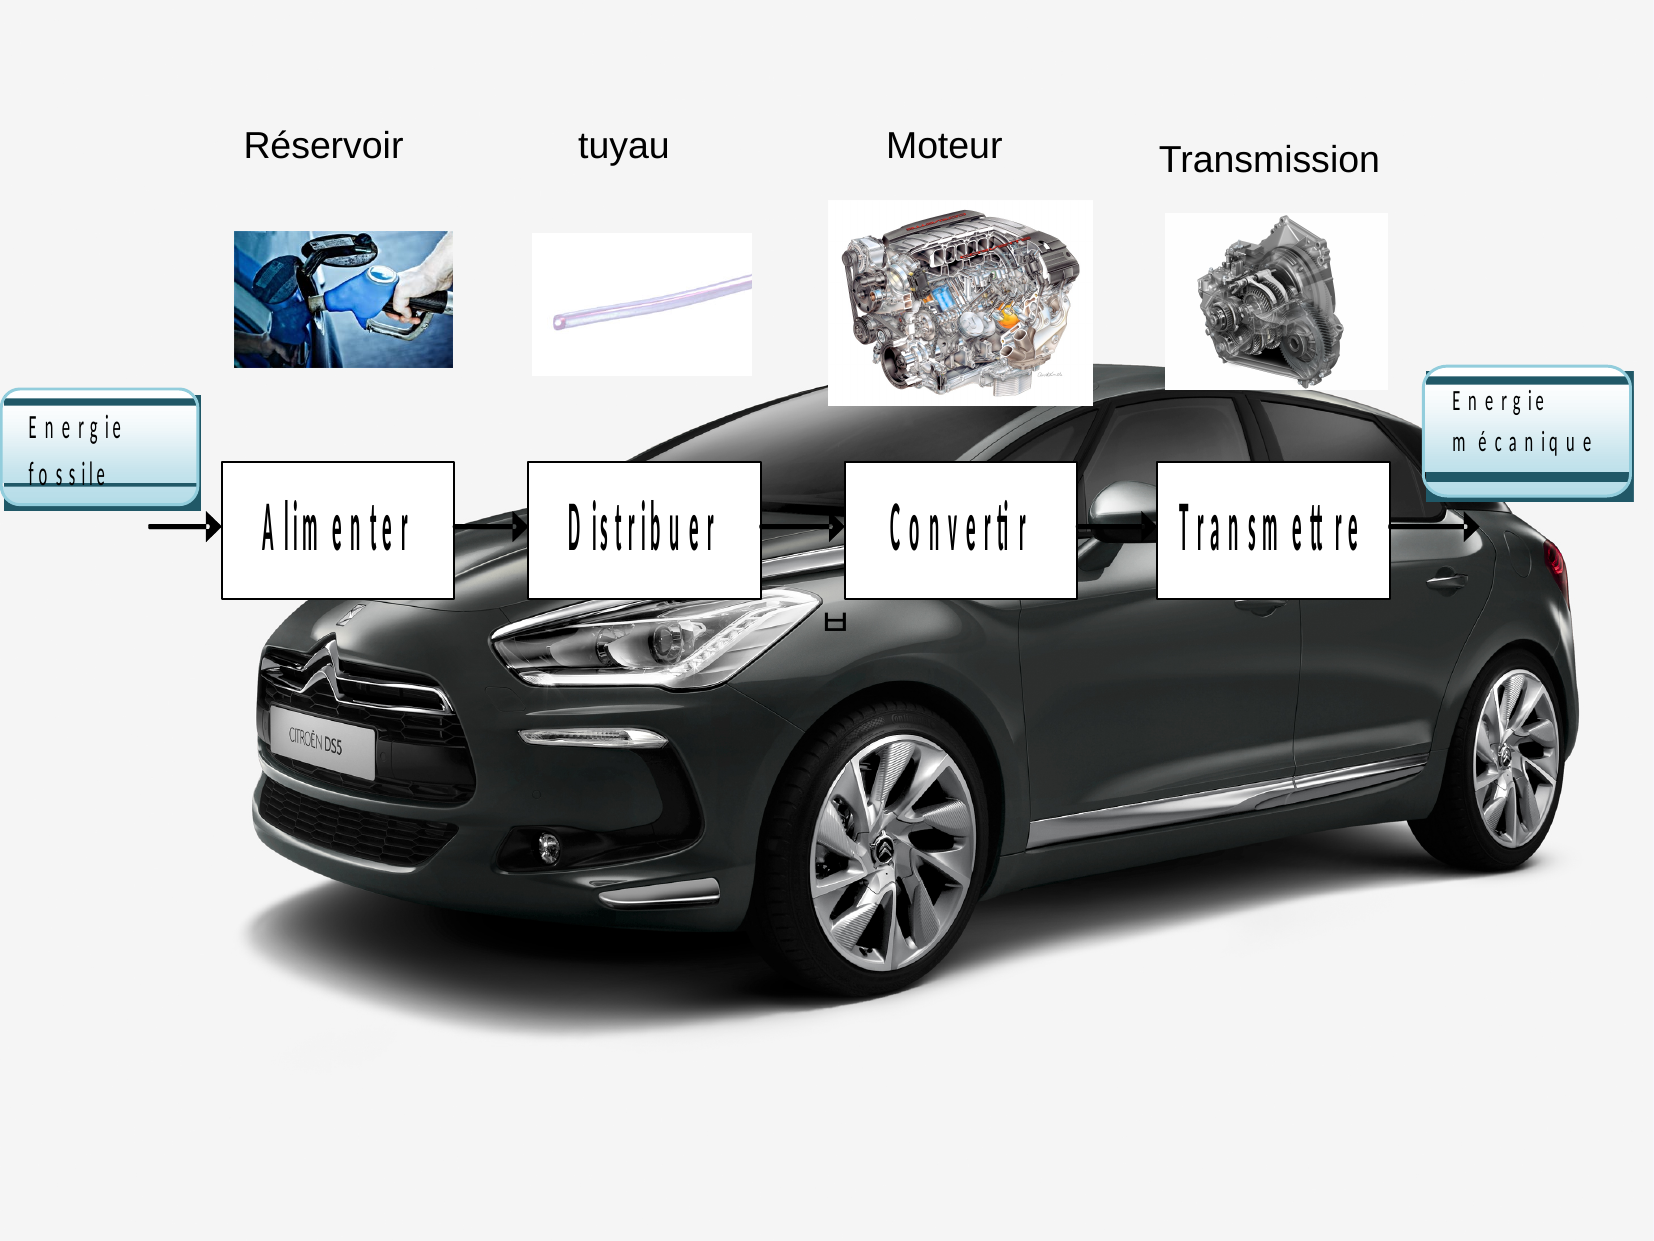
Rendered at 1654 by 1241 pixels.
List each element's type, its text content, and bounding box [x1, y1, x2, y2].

text_box Moteur [871, 116, 1037, 174]
text_box tuyau [563, 116, 715, 174]
text_box Transmission [1144, 130, 1423, 188]
picture [0, 0, 1654, 1241]
text_box Réservoir [228, 116, 452, 174]
